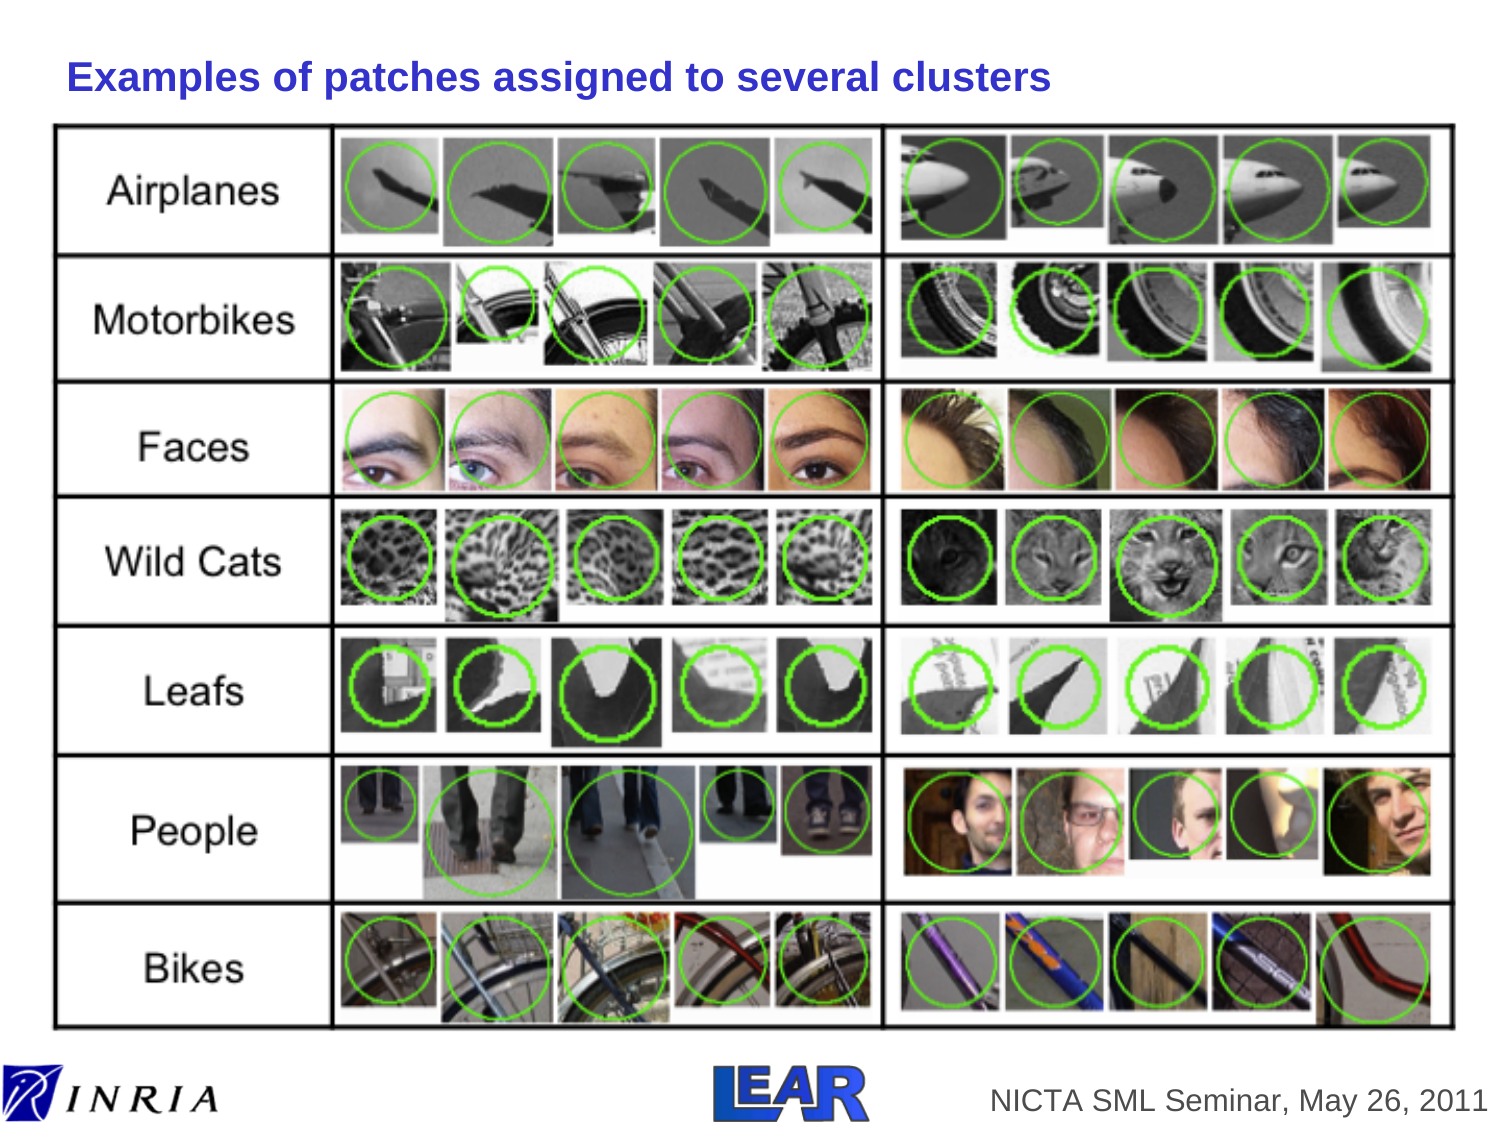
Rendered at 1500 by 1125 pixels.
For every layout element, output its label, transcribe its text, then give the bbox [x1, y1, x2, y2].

picture [709, 1063, 872, 1124]
picture [0, 101, 1479, 1125]
title Examples of patches assigned to several clusters [51, 0, 1459, 101]
